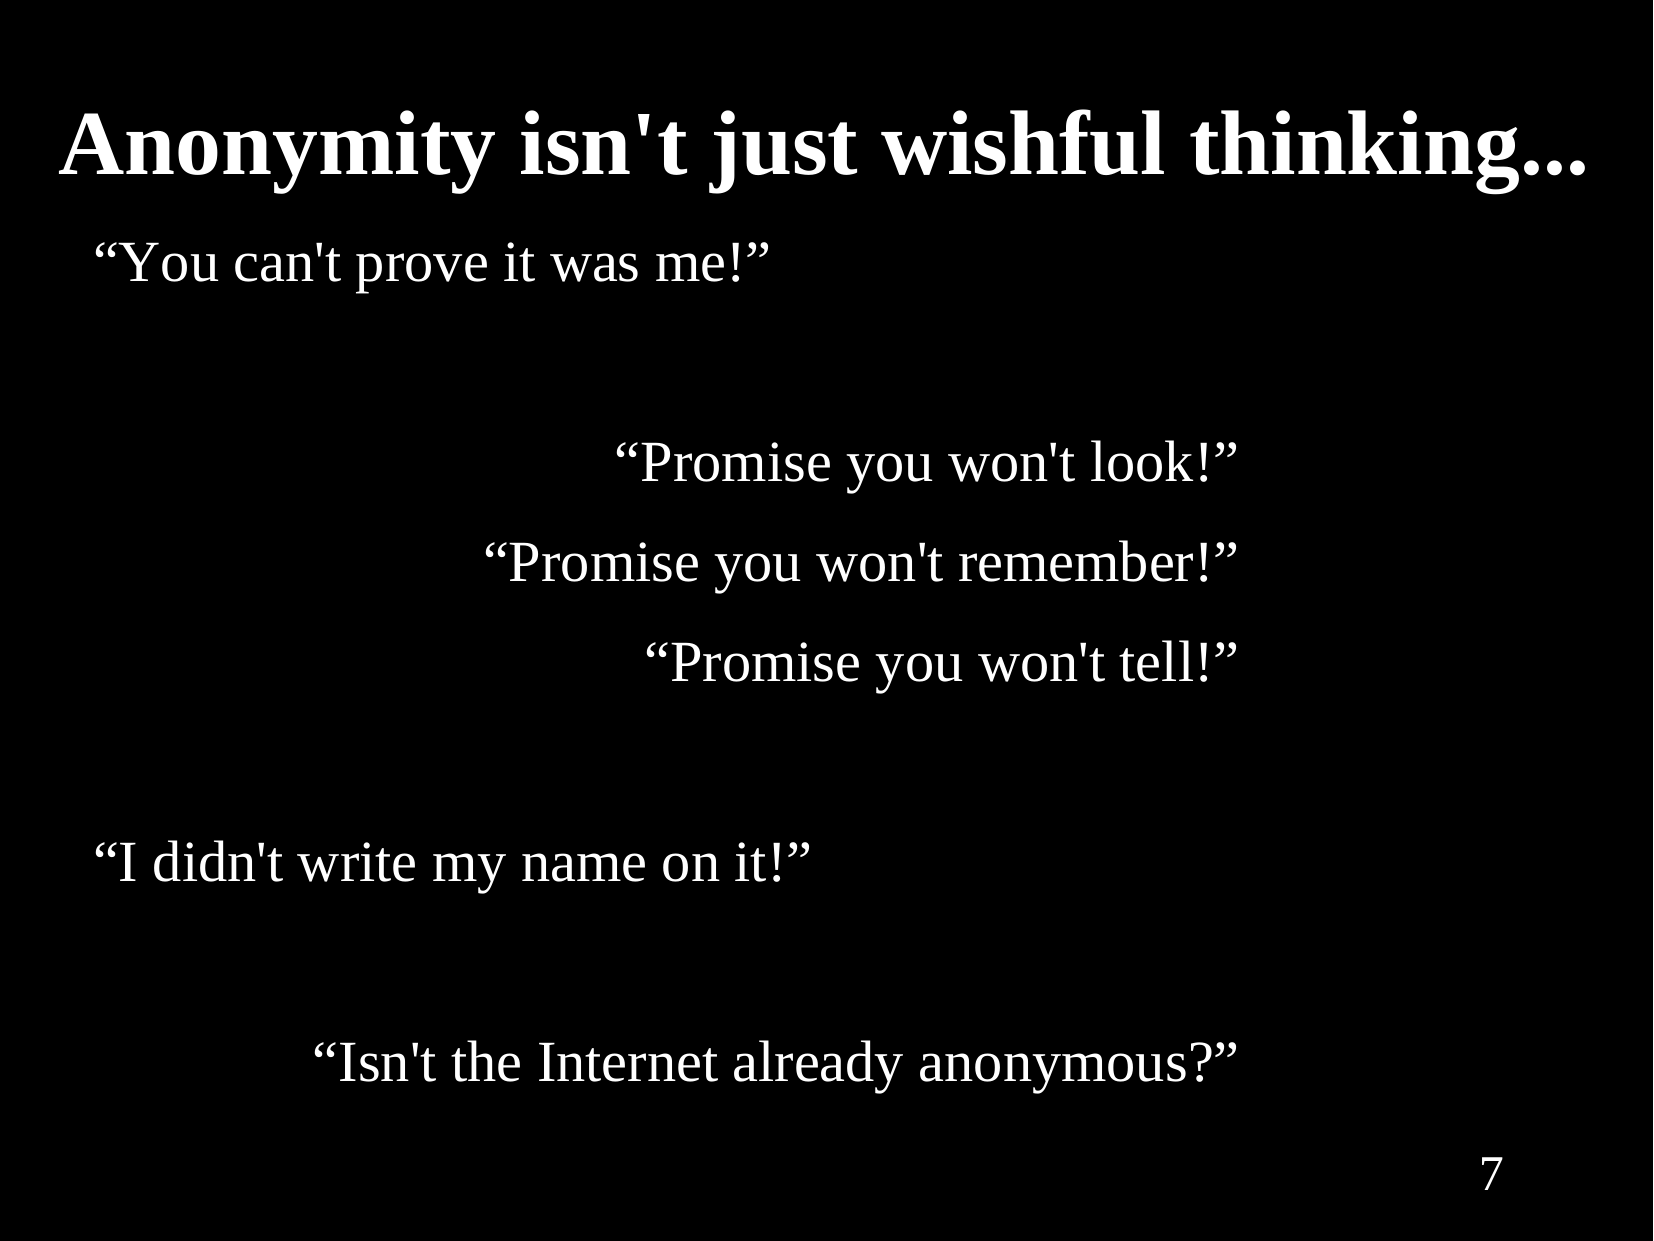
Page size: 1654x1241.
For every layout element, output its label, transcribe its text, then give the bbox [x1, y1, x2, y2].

text_box “You can't prove it was me!” “Promise you won't look!” “Promise you won't remember!” “Promise you won't tell!” “I didn't write my name on it!” “Isn't the Internet already anonymous?” [93, 229, 1522, 1194]
title Anonymity isn't just wishful thinking... [50, 23, 1600, 264]
